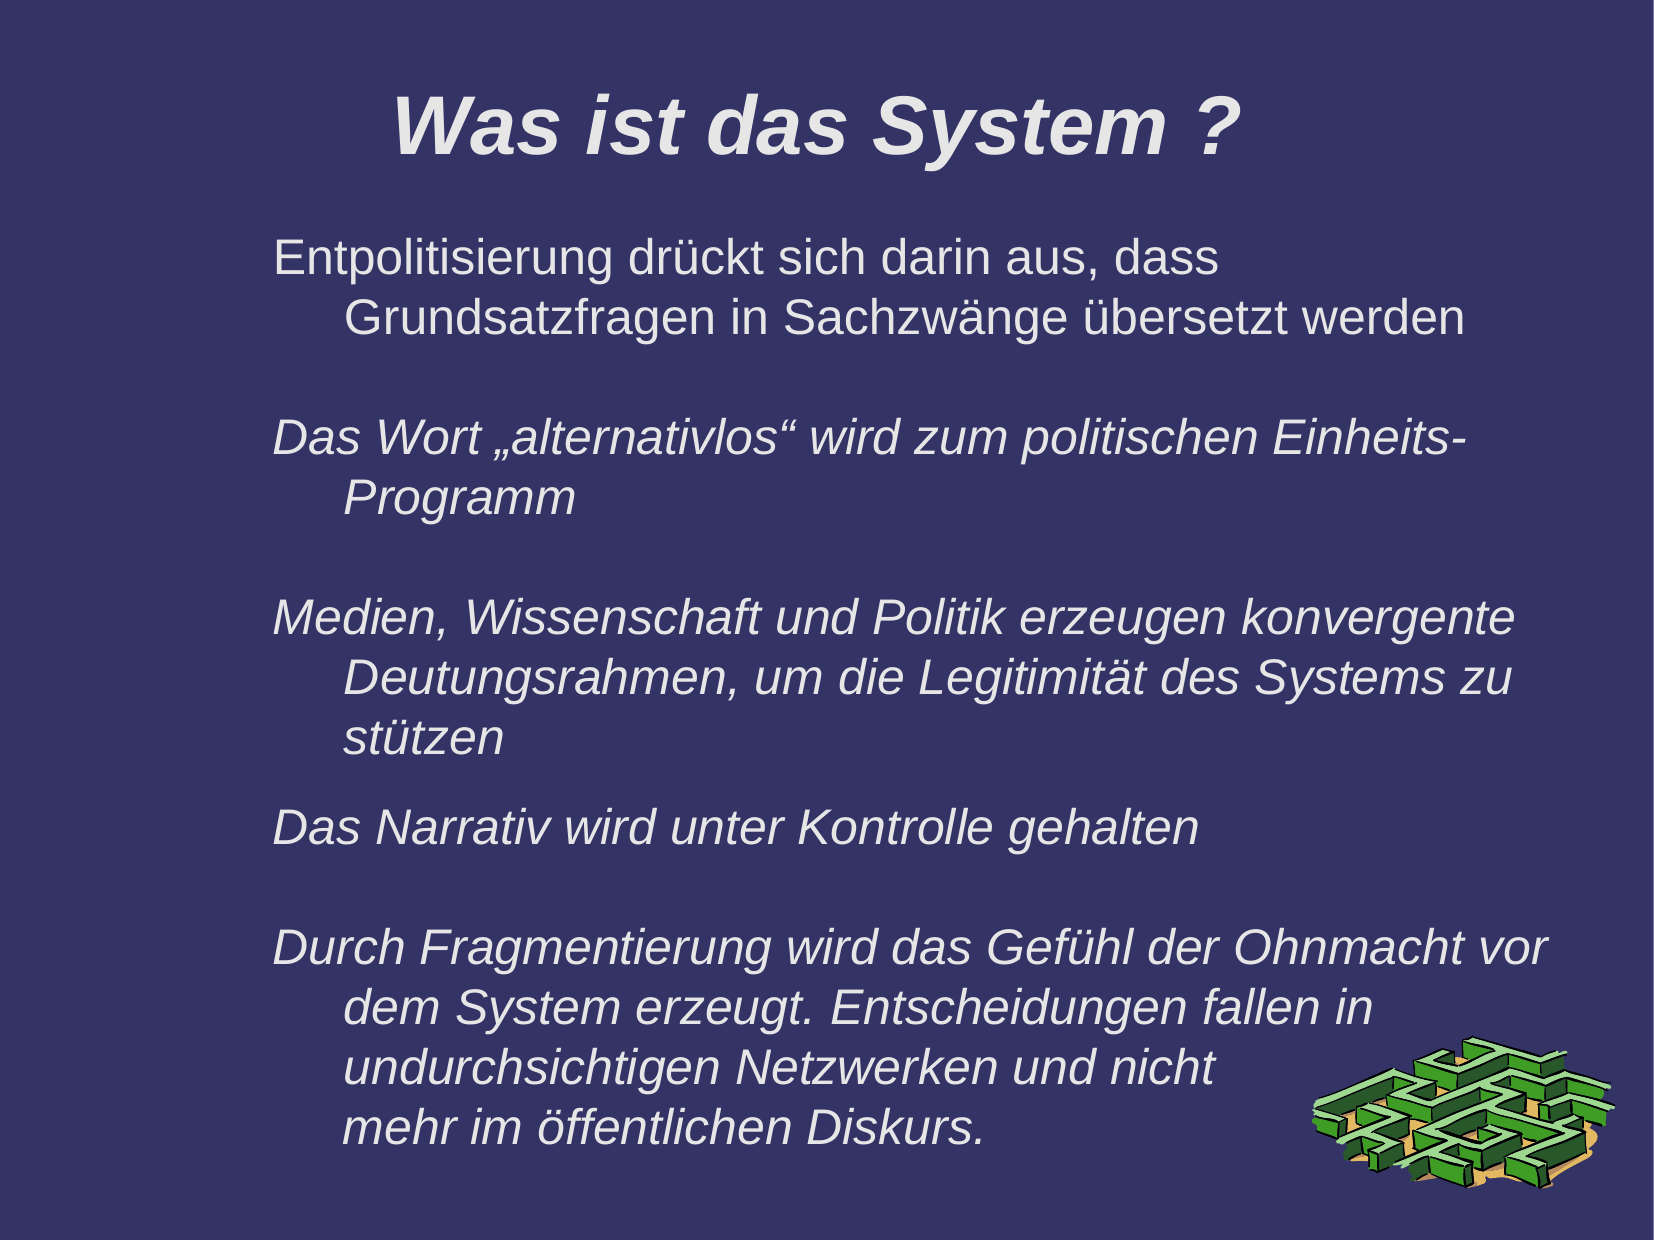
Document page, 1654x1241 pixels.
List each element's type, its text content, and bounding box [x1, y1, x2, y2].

list Entpolitisierung drückt sich darin aus, dass Grundsatzfragen in Sachzwänge übersetzt werden Das Wort „alternativlos“ wird zum politischen Einheits-Programm Medien, Wissenschaft und Politik erzeugen konvergente Deutungsrahmen, um die Legitimität des Systems zu stützen Das Narrativ wird unter Kontrolle gehalten Durch Fragmentierung wird das Gefühl der Ohnmacht vor dem System erzeugt. Entscheidungen fallen in undurchsichtigen Netzwerken und nicht mehr im öffentlichen Diskurs. [178, 224, 1570, 1142]
title Was ist das System ? [111, 17, 1524, 225]
